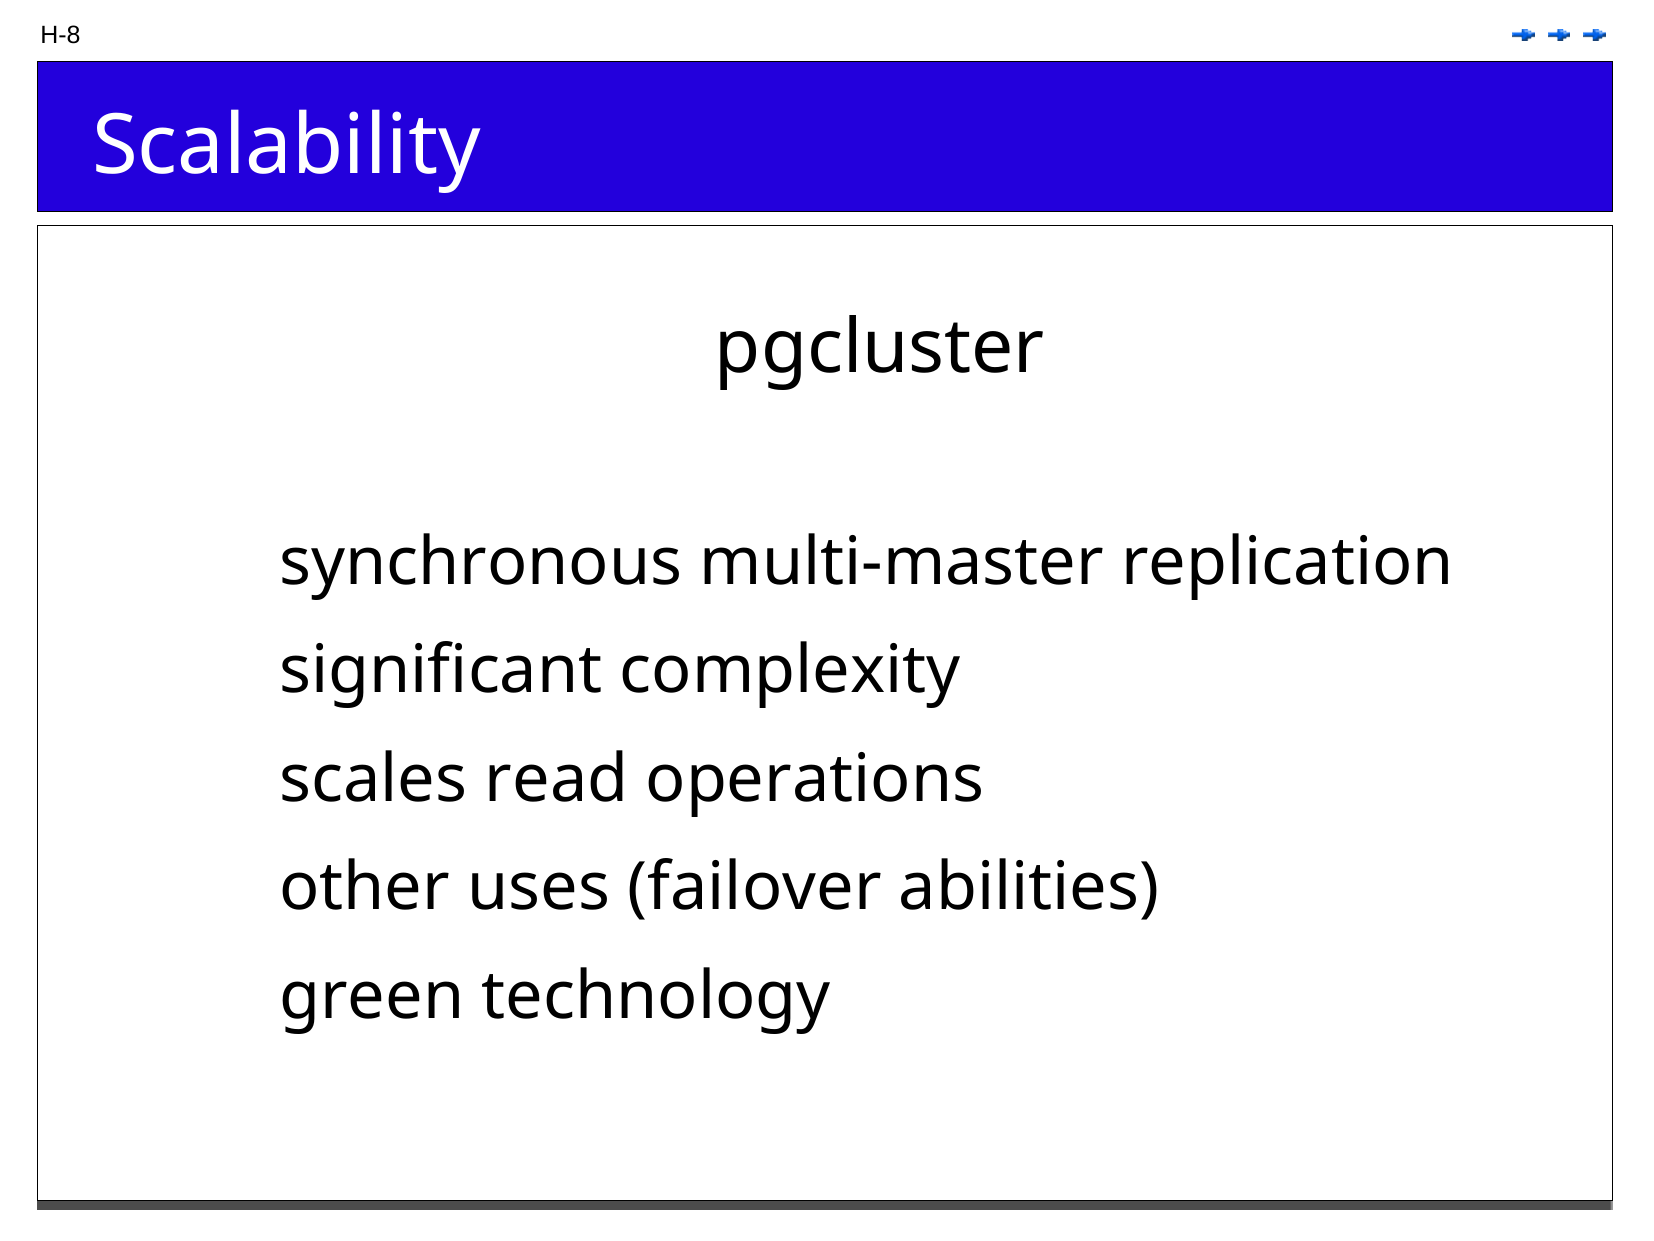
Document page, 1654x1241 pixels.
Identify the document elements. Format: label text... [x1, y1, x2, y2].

text_box H-8 [25, 13, 113, 70]
picture [1583, 29, 1606, 41]
text_box Scalability [77, 77, 483, 193]
picture [1548, 29, 1570, 41]
text_box [37, 61, 1613, 212]
text_box pgcluster [700, 284, 1029, 390]
picture [1512, 29, 1535, 41]
text_box [37, 225, 1613, 1201]
text_box synchronous multi-master replication significant complexity scales read operations other uses (failover abilities) green technology [247, 505, 1407, 994]
